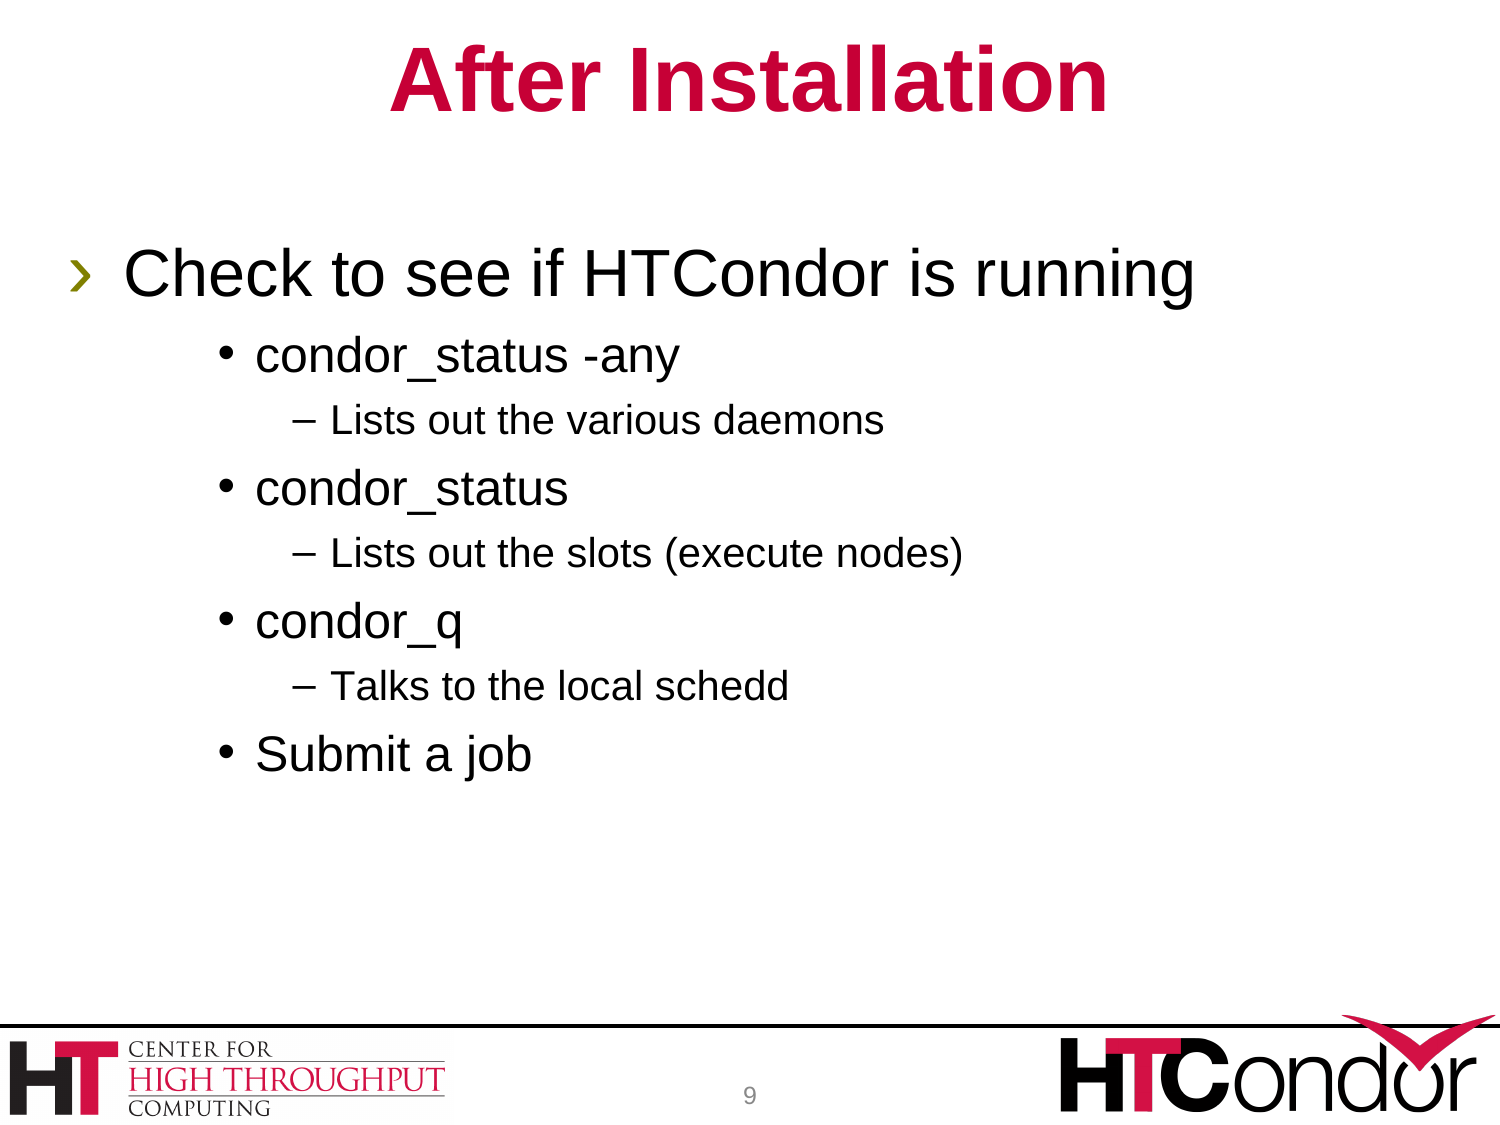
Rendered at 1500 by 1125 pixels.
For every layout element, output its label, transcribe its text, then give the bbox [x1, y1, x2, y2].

text_box <number> [575, 1065, 926, 1125]
list Check to see if HTCondor is running condor_status -any Lists out the various daemons condor_status Lists out the slots (execute nodes) condor_q Talks to the local schedd Submit a job [52, 222, 1431, 916]
title After Installation [0, 0, 1500, 150]
picture [1055, 1014, 1500, 1119]
picture [0, 1029, 454, 1125]
